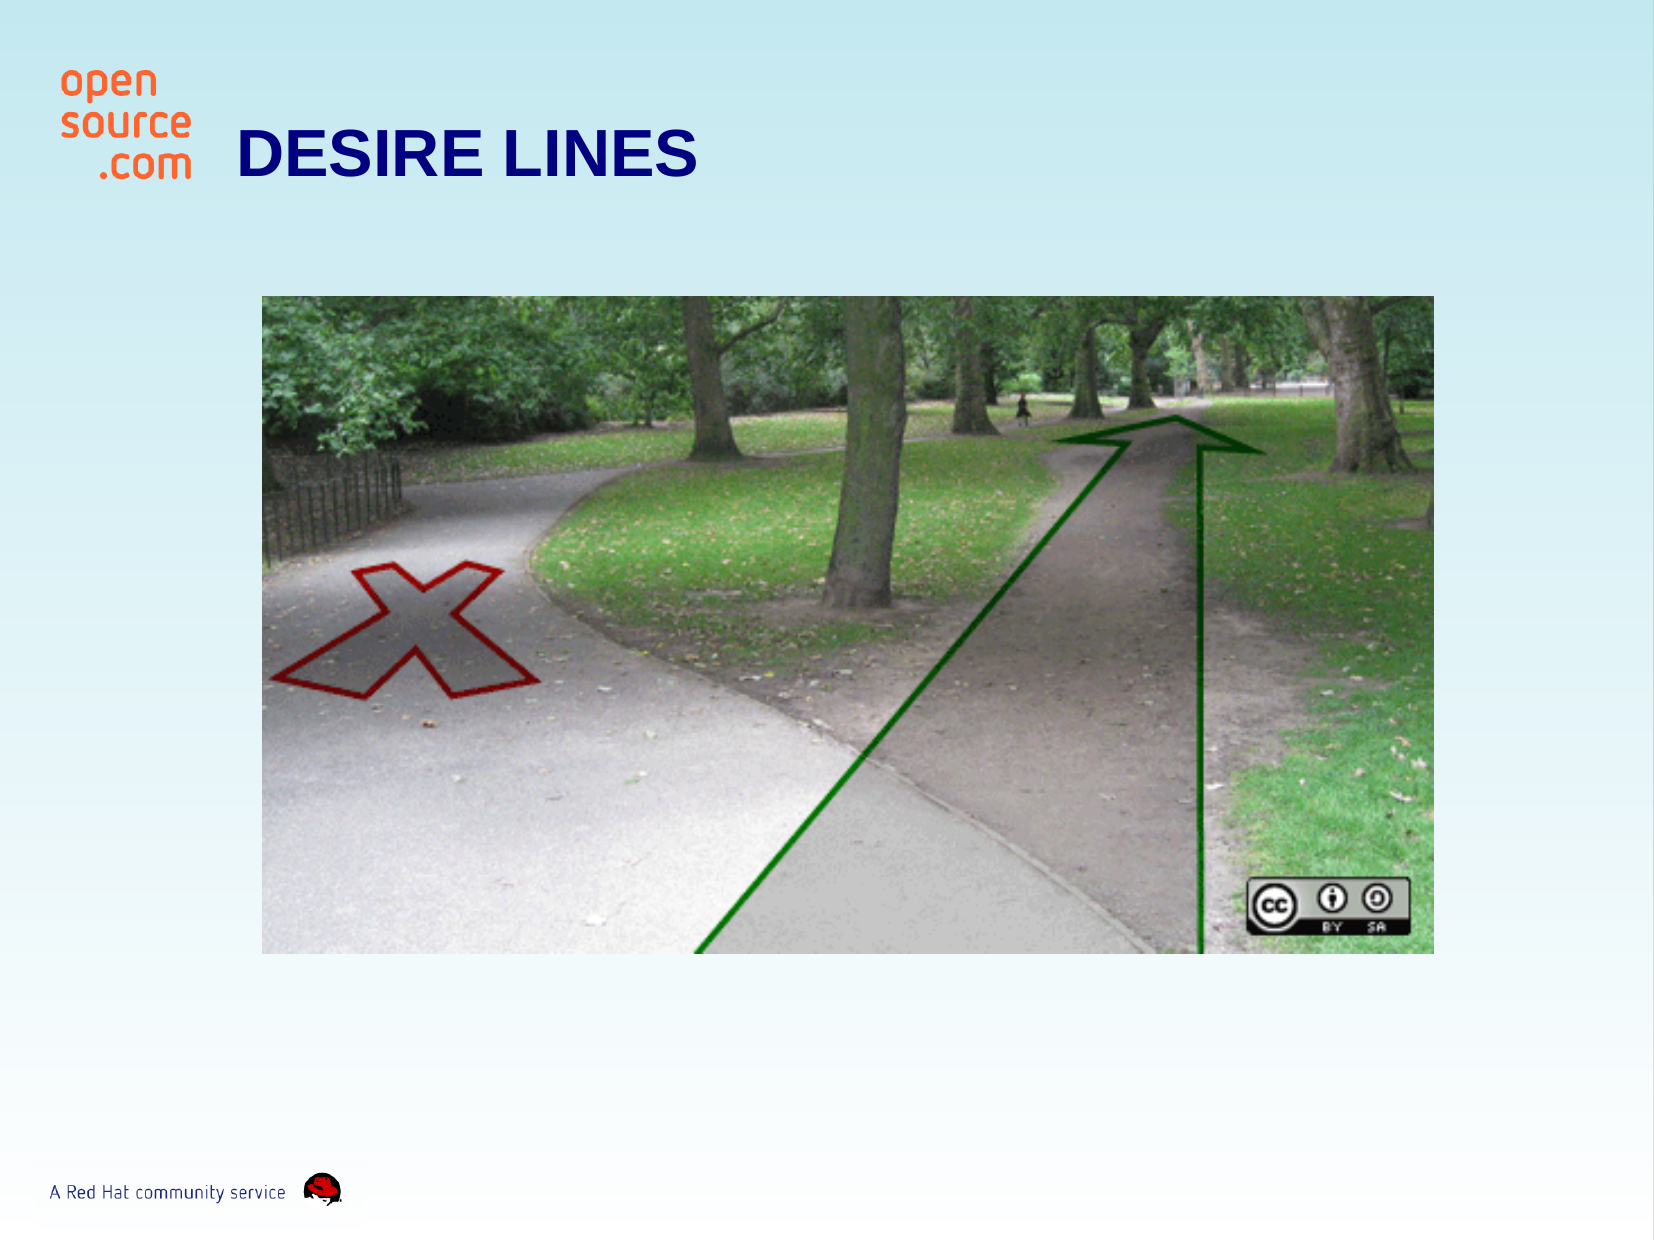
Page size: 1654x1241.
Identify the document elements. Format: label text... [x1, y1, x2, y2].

picture [0, 0, 1654, 1241]
title DESIRE LINES [236, 56, 1654, 250]
